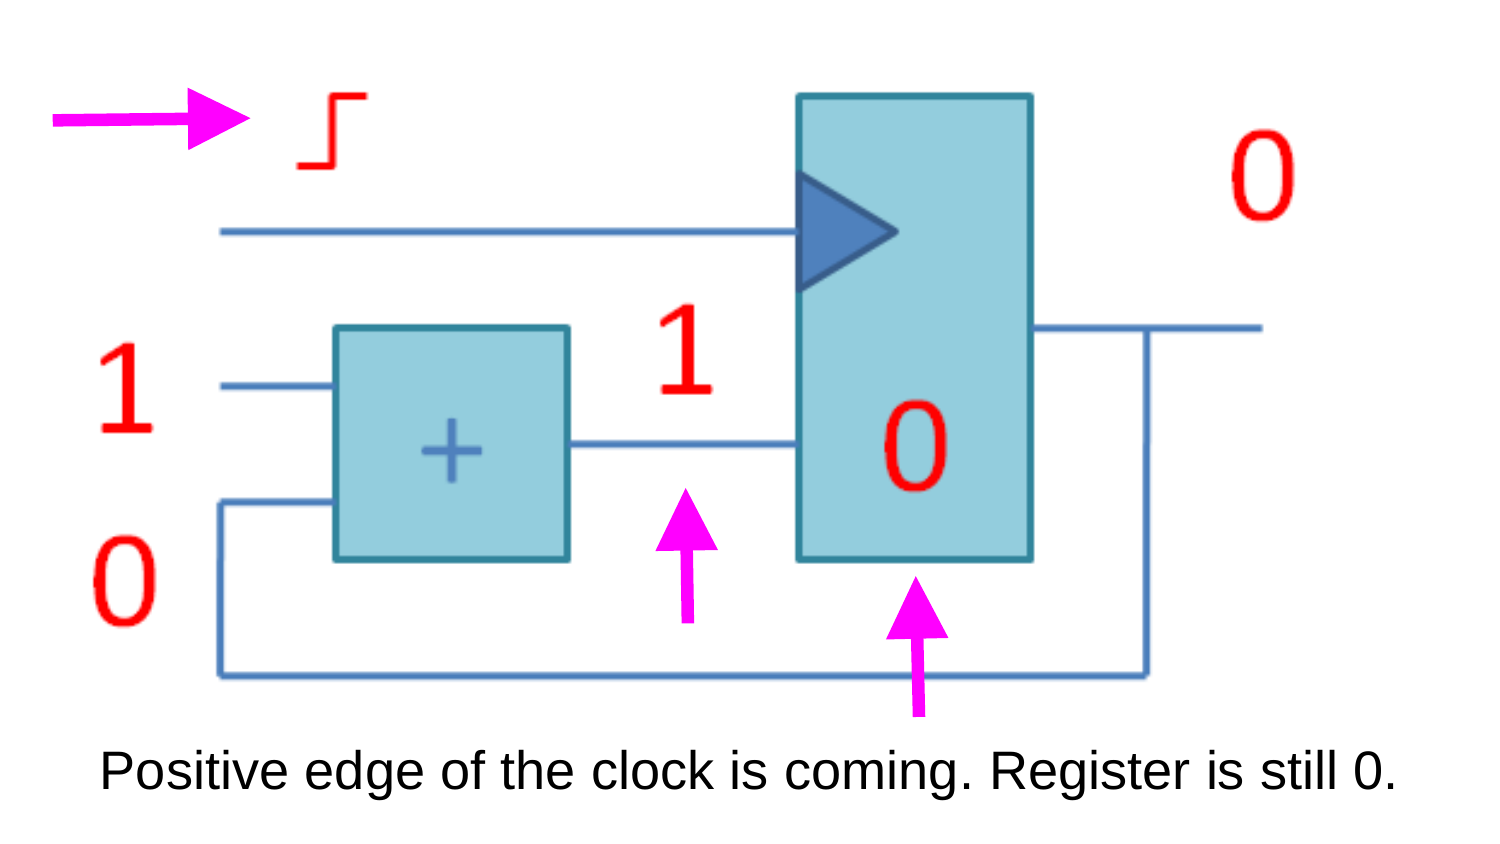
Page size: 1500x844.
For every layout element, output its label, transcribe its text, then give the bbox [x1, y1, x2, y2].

title Positive edge of the clock is coming. Register is still 0. [0, 720, 1500, 844]
picture [0, 0, 1399, 720]
